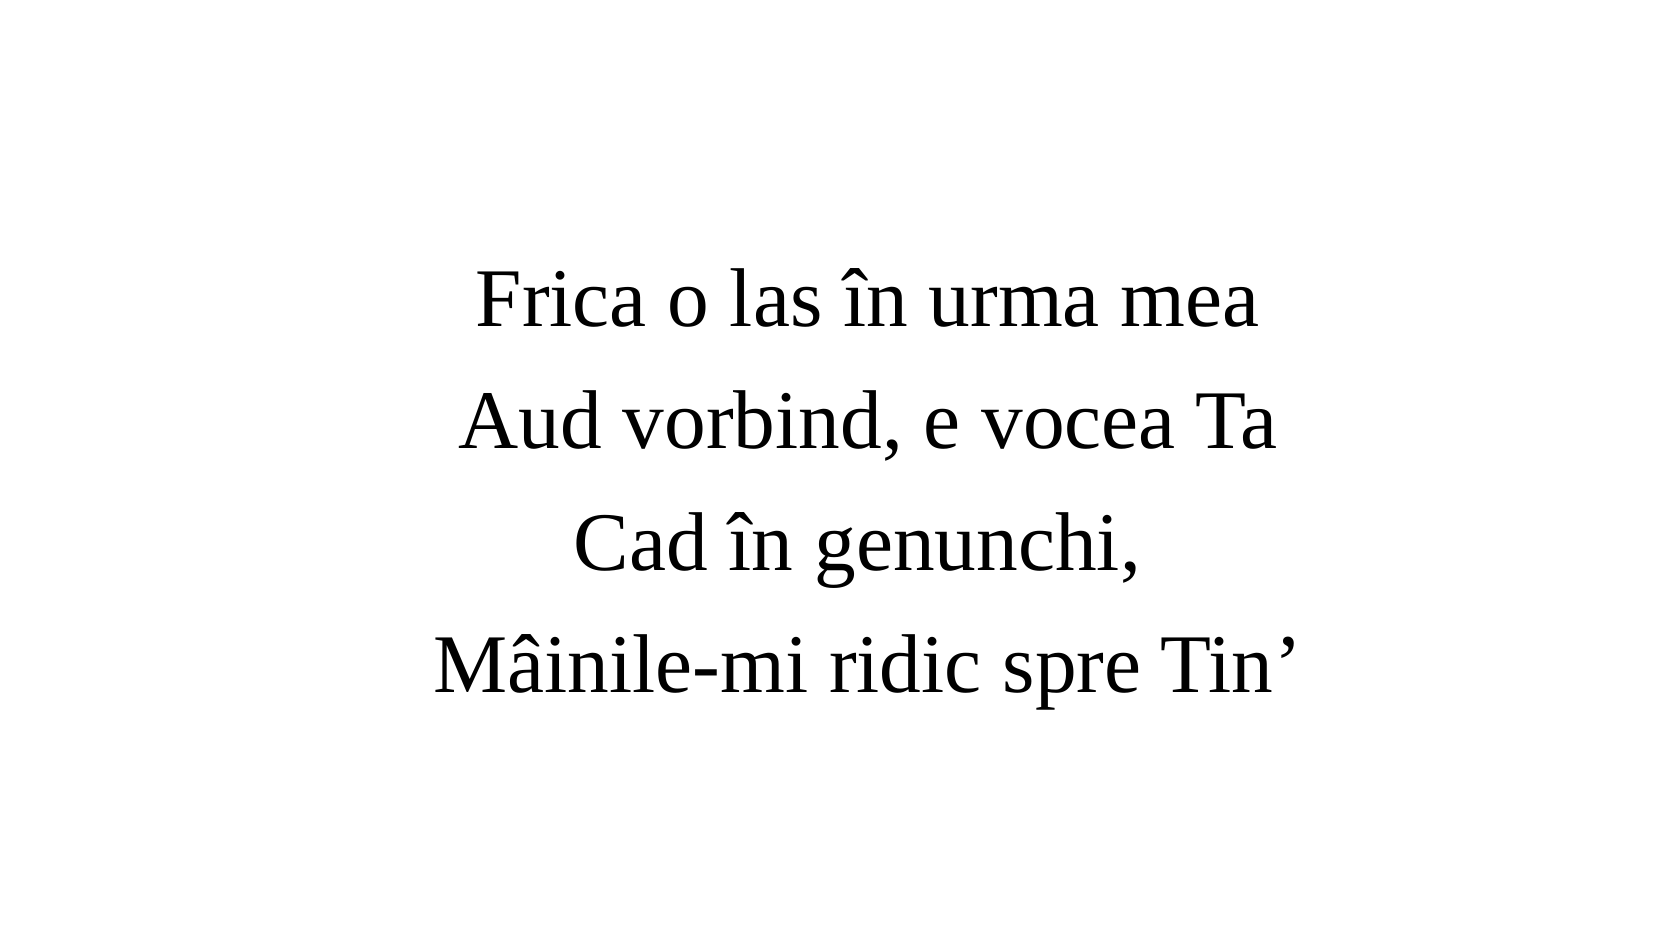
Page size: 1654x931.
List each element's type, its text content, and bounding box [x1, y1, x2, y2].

subtitle Frica o las în urma mea Aud vorbind, e vocea Ta Cad în genunchi, Mâinile-mi ridic spre Tin’ [153, 239, 1583, 713]
